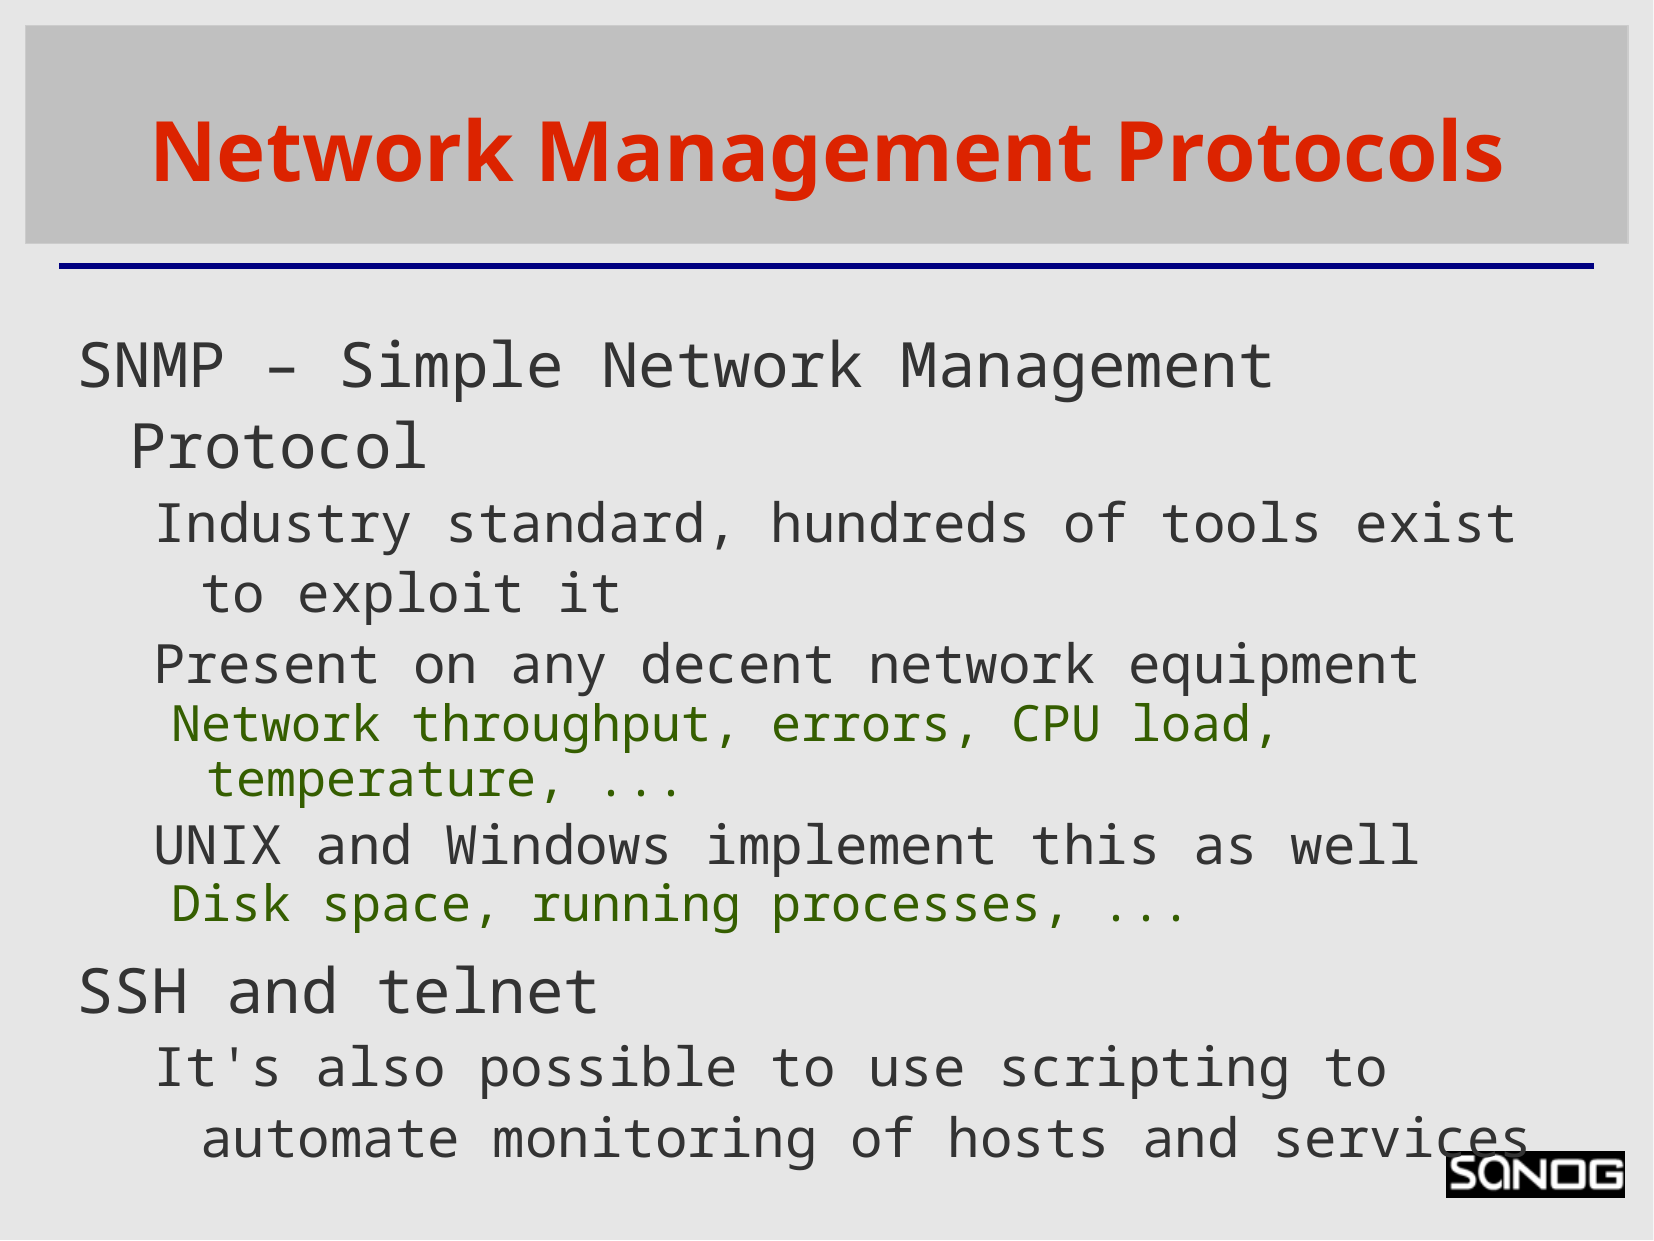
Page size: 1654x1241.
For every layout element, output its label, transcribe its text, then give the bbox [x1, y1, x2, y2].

picture [1446, 1151, 1625, 1198]
title Network Management Protocols [121, 46, 1534, 254]
list SNMP – Simple Network Management Protocol Industry standard, hundreds of tools exist to exploit it Present on any decent network equipment Network throughput, errors, CPU load, temperature, ... UNIX and Windows implement this as well Disk space, running processes, ... SSH and telnet It's also possible to use scripting to automate monitoring of hosts and services [59, 322, 1595, 1132]
